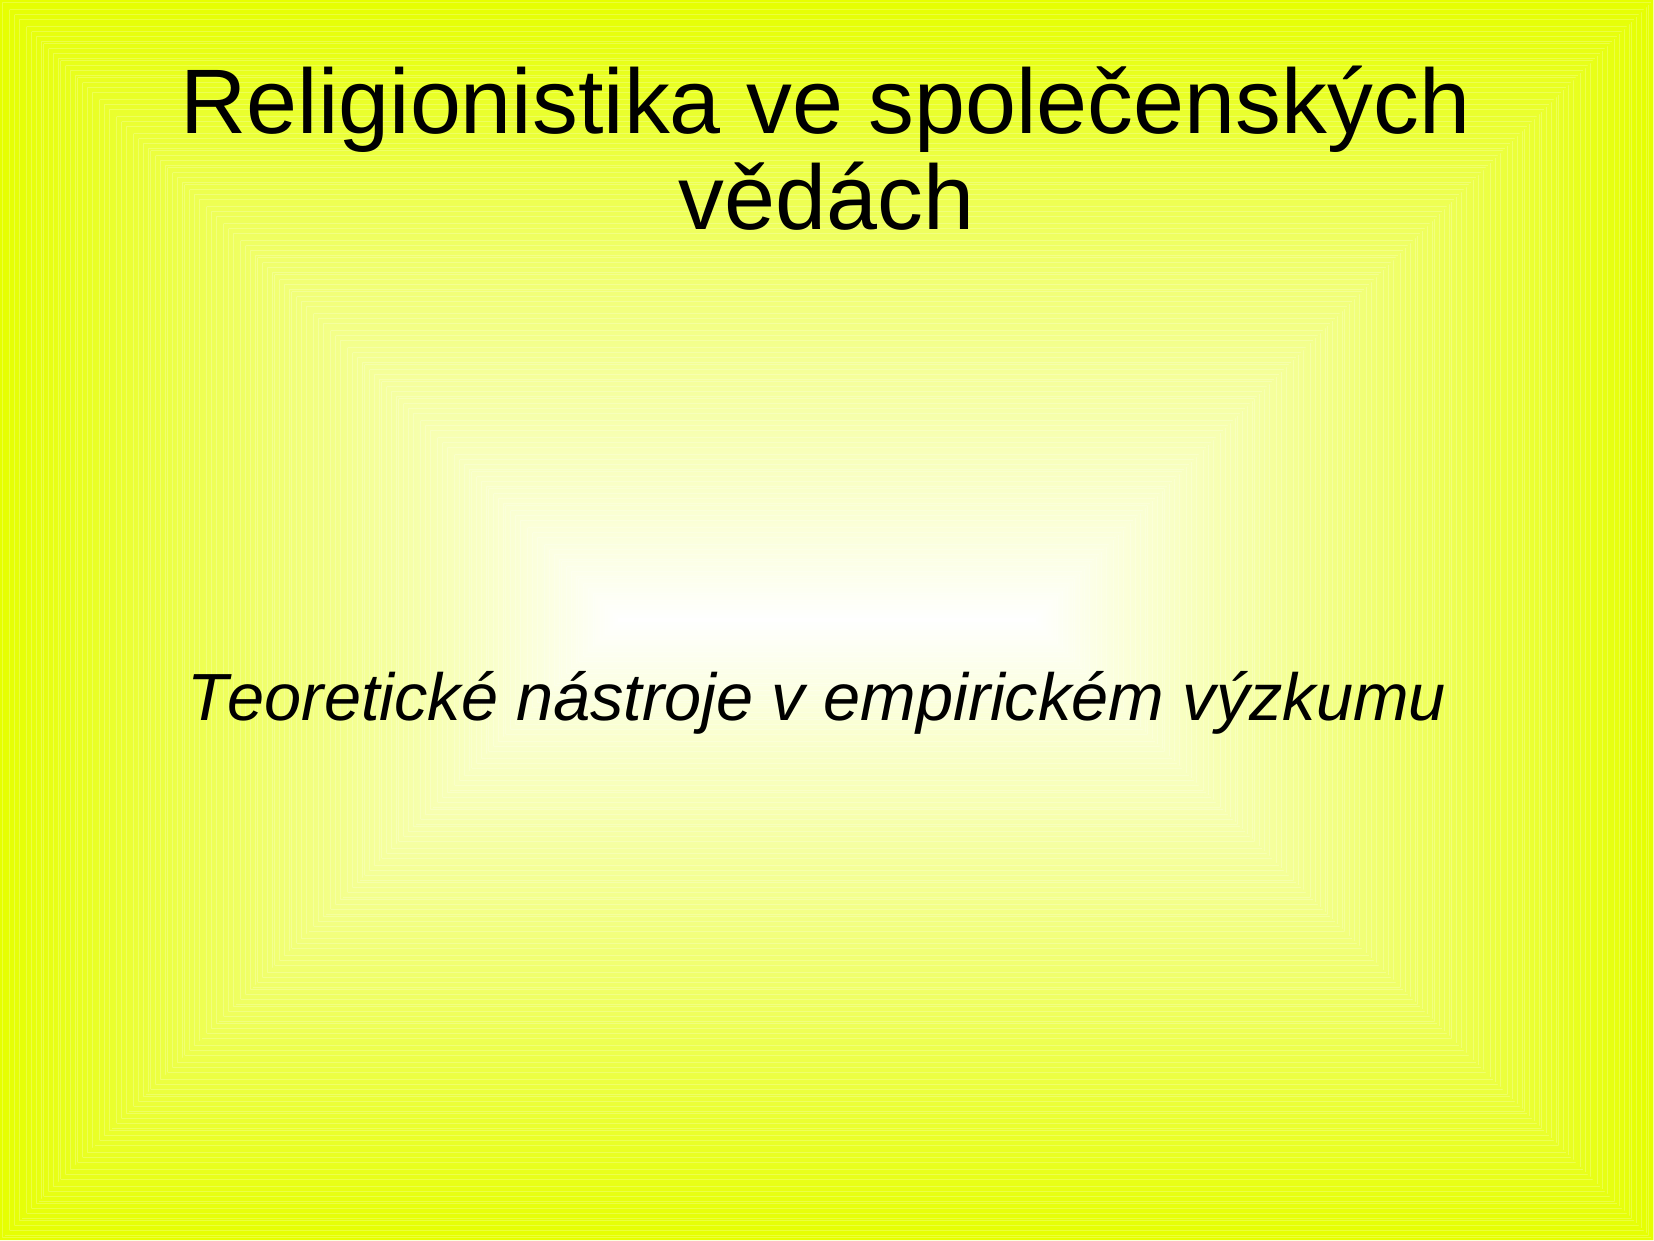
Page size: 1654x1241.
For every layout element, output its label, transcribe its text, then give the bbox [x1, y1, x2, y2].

title Religionistika ve společenských vědách [82, 49, 1571, 257]
subtitle Teoretické nástroje v empirickém výzkumu [82, 297, 1571, 1102]
